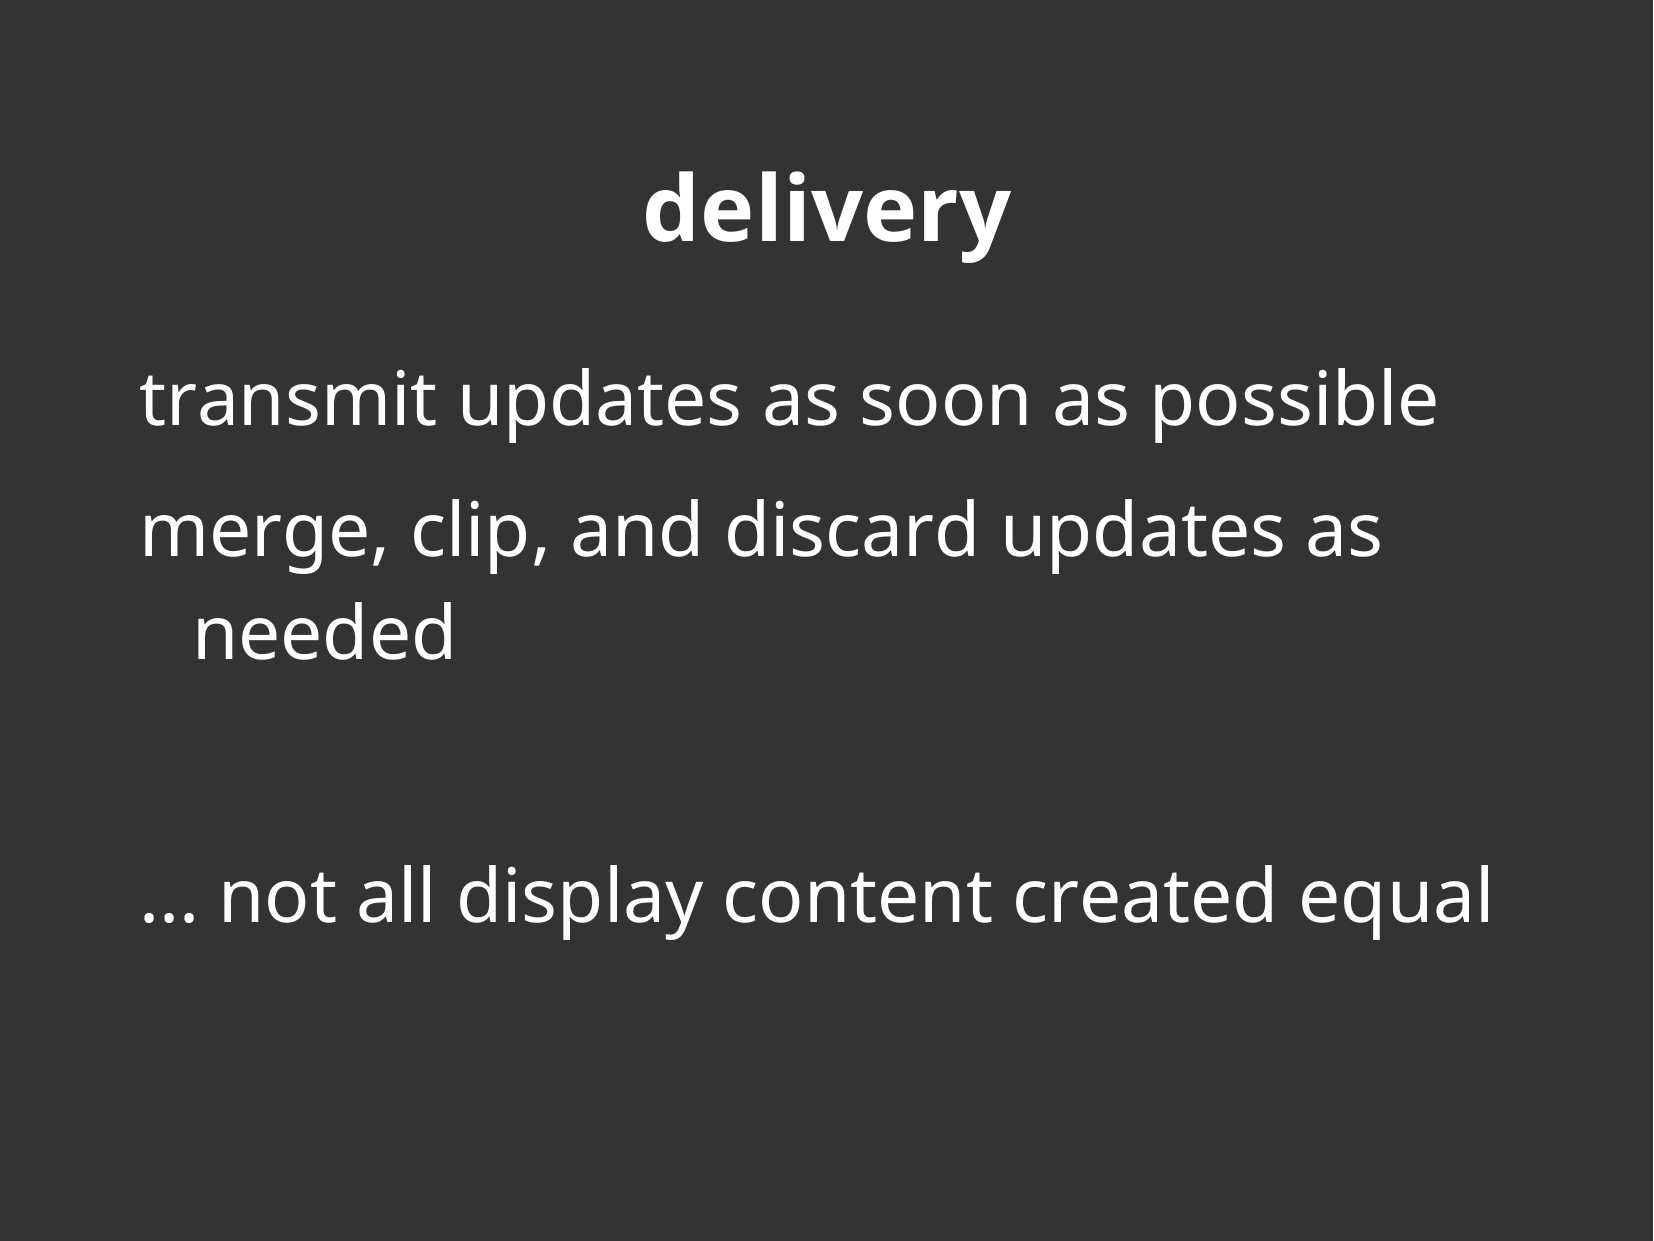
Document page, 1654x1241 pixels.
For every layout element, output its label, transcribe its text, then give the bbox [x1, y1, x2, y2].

title delivery [121, 102, 1533, 311]
list transmit updates as soon as possible merge, clip, and discard updates as needed ... not all display content created equal [121, 344, 1533, 1127]
